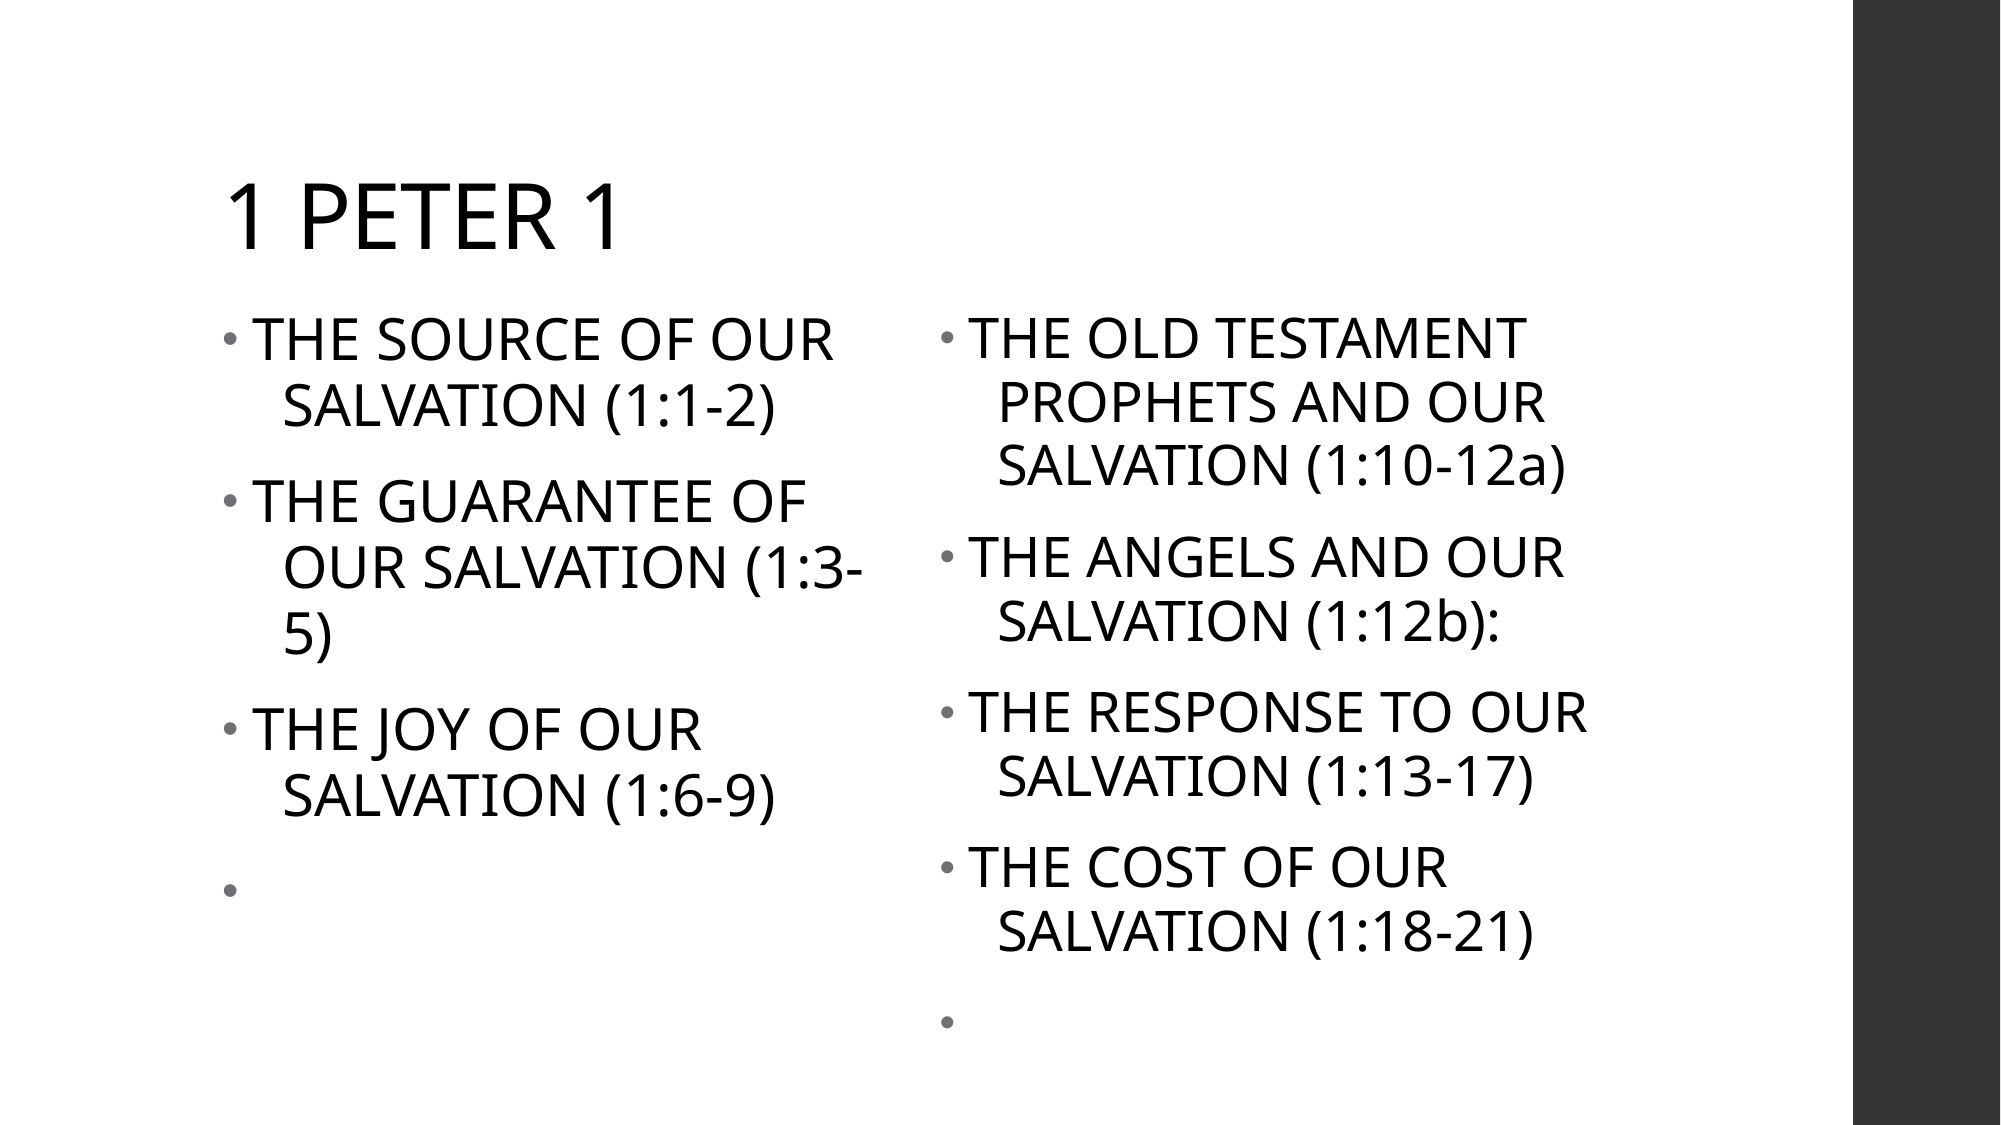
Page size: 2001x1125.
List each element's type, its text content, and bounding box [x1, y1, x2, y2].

list THE OLD TESTAMENT PROPHETS AND OUR SALVATION (1:10-12a) THE ANGELS AND OUR SALVATION (1:12b): THE RESPONSE TO OUR SALVATION (1:13-17) THE COST OF OUR SALVATION (1:18-21) [924, 299, 1617, 1014]
title 1 PETER 1 [206, 60, 1797, 278]
list THE SOURCE OF OUR SALVATION (1:1-2) THE GUARANTEE OF OUR SALVATION (1:3-5) THE JOY OF OUR SALVATION (1:6-9) [207, 299, 900, 1014]
